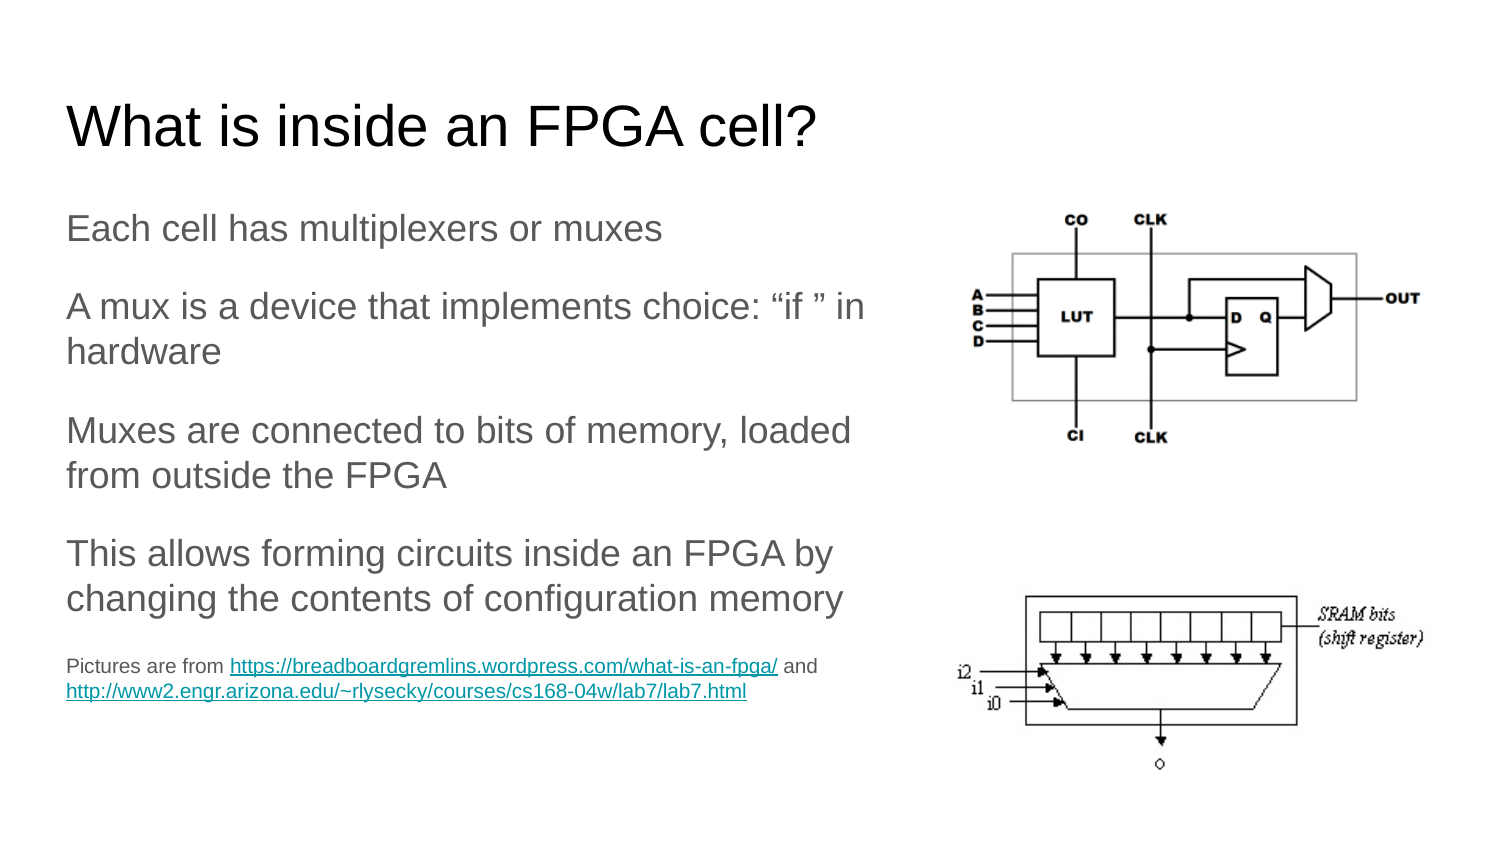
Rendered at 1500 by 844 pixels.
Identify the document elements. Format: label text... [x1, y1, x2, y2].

title What is inside an FPGA cell? [51, 72, 1449, 167]
picture [938, 188, 1449, 468]
list Each cell has multiplexers or muxes A mux is a device that implements choice: “if ” in hardware Muxes are connected to bits of memory, loaded from outside the FPGA This allows forming circuits inside an FPGA by changing the contents of configuration memory Pictures are from https://breadboardgremlins.wordpress.com/what-is-an-fpga/ and http://www2.engr.arizona.edu/~rlysecky/courses/cs168-04w/lab7/lab7.html [51, 189, 918, 788]
picture [941, 574, 1445, 788]
